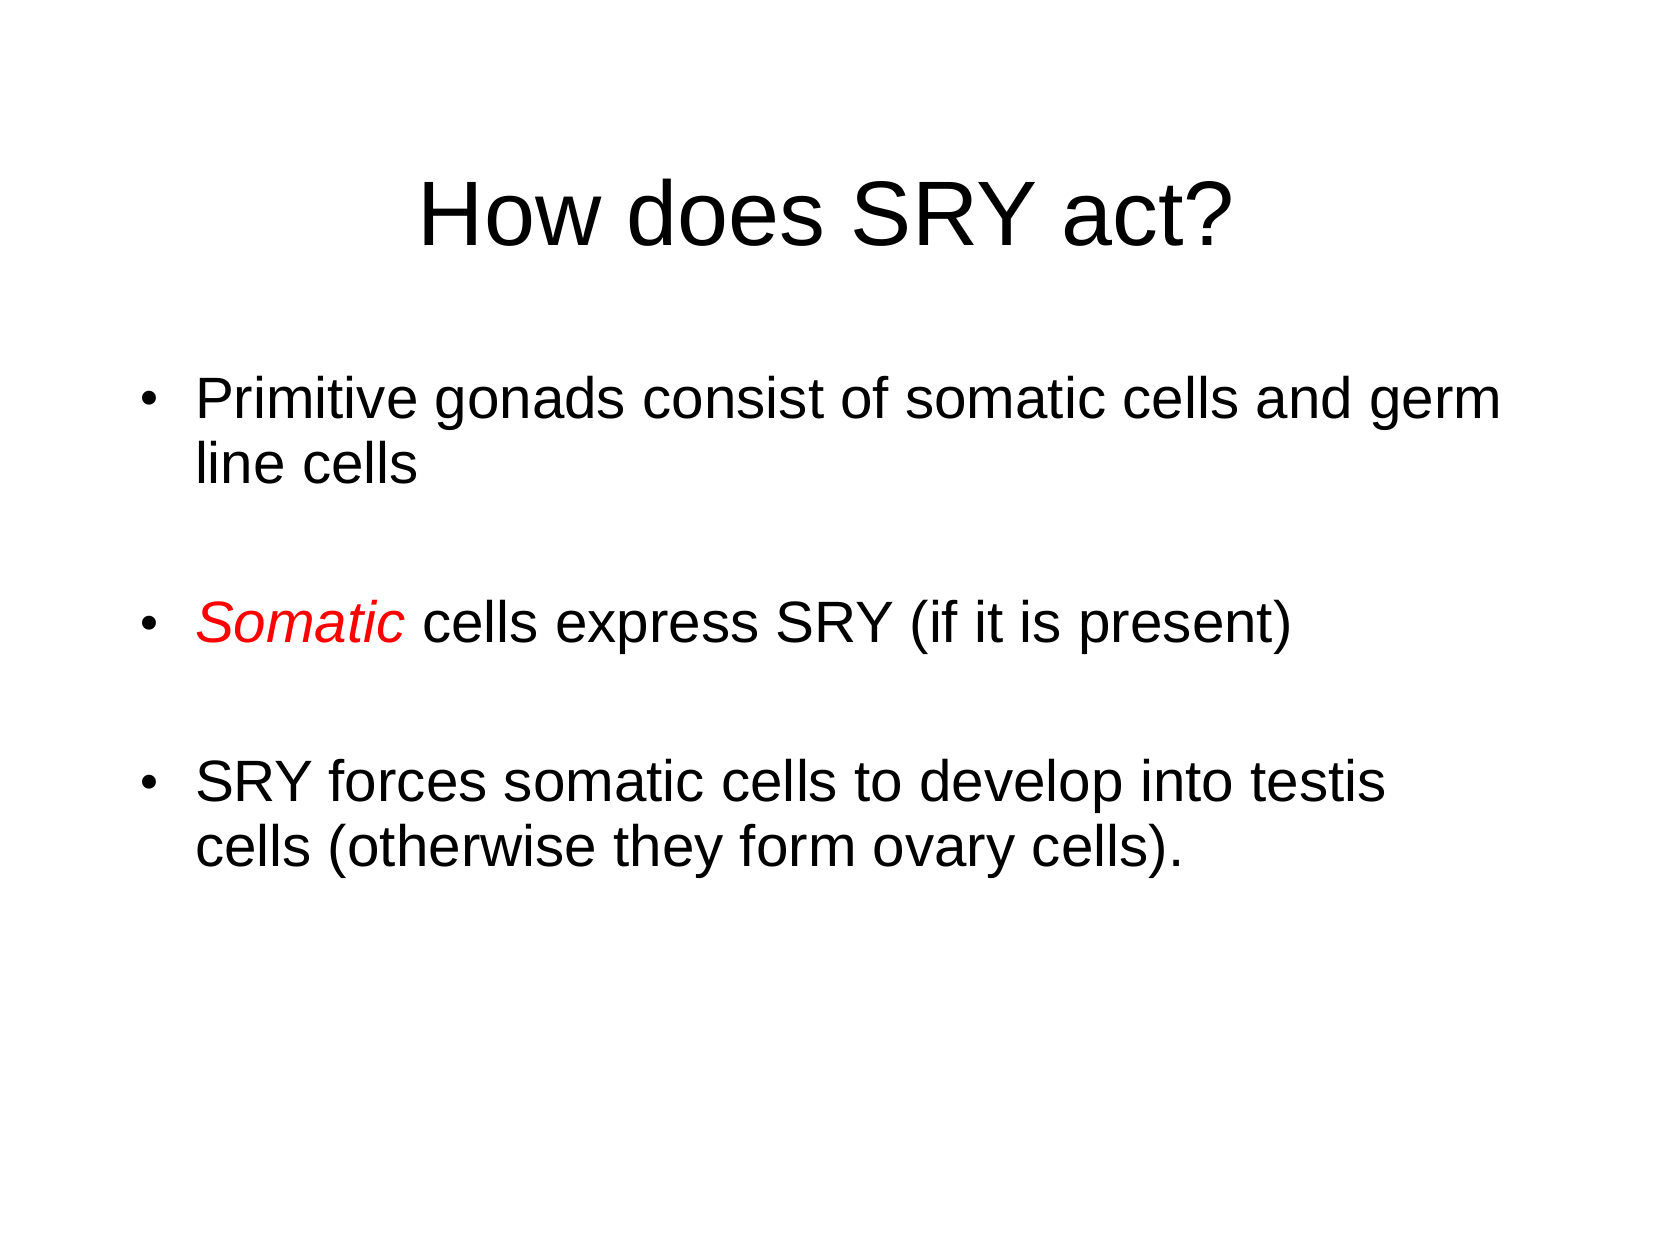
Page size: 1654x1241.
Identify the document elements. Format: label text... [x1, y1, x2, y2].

list Primitive gonads consist of somatic cells and germ line cells Somatic cells express SRY (if it is present) SRY forces somatic cells to develop into testis cells (otherwise they form ovary cells). [124, 358, 1530, 1103]
title How does SRY act? [124, 110, 1530, 317]
